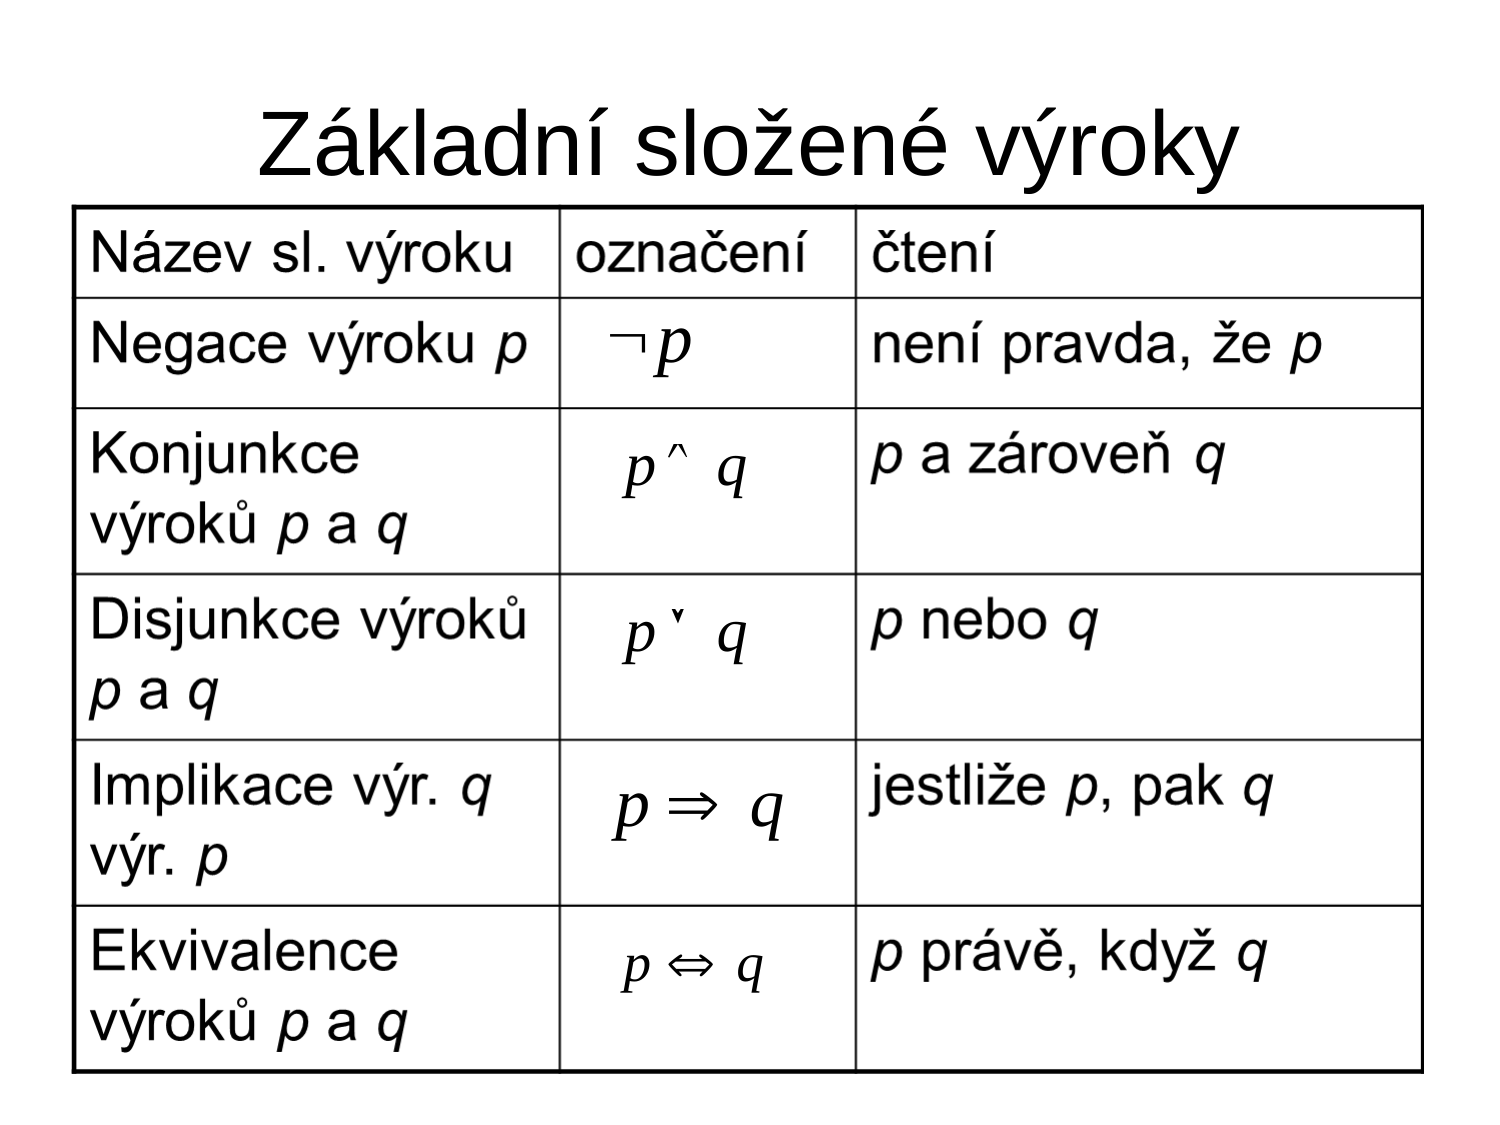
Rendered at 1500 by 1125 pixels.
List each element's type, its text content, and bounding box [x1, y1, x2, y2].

chart [608, 609, 759, 677]
picture [54, 198, 1424, 1090]
chart [596, 774, 799, 856]
title Základní složené výroky [75, 45, 1426, 233]
chart [608, 940, 774, 1005]
chart [596, 314, 710, 392]
chart [608, 444, 758, 512]
